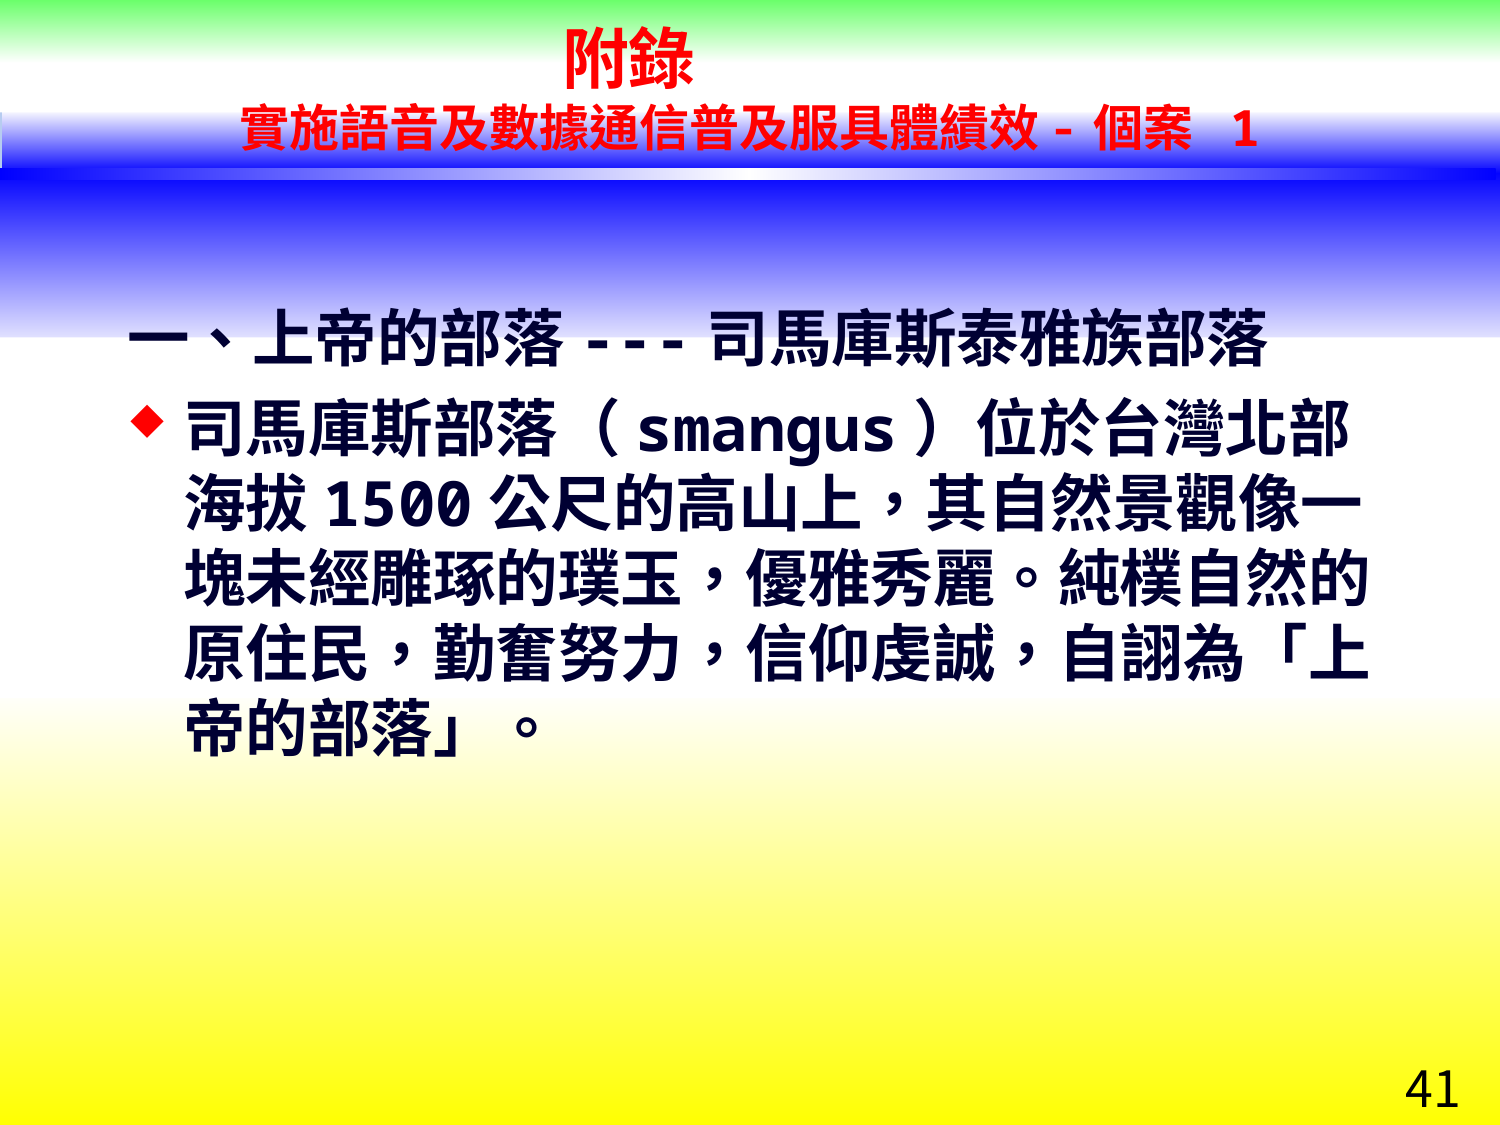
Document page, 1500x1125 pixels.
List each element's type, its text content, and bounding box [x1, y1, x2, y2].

list 一、上帝的部落---司馬庫斯泰雅族部落 司馬庫斯部落（smangus）位於台灣北部海拔1500公尺的高山上，其自然景觀像一塊未經雕琢的璞玉，優雅秀麗。純樸自然的原住民，勤奮努力，信仰虔誠，自詡為「上帝的部落」。 [112, 290, 1388, 966]
title 附錄 實施語音及數據通信普及服具體績效-個案 1 [0, 0, 1500, 173]
